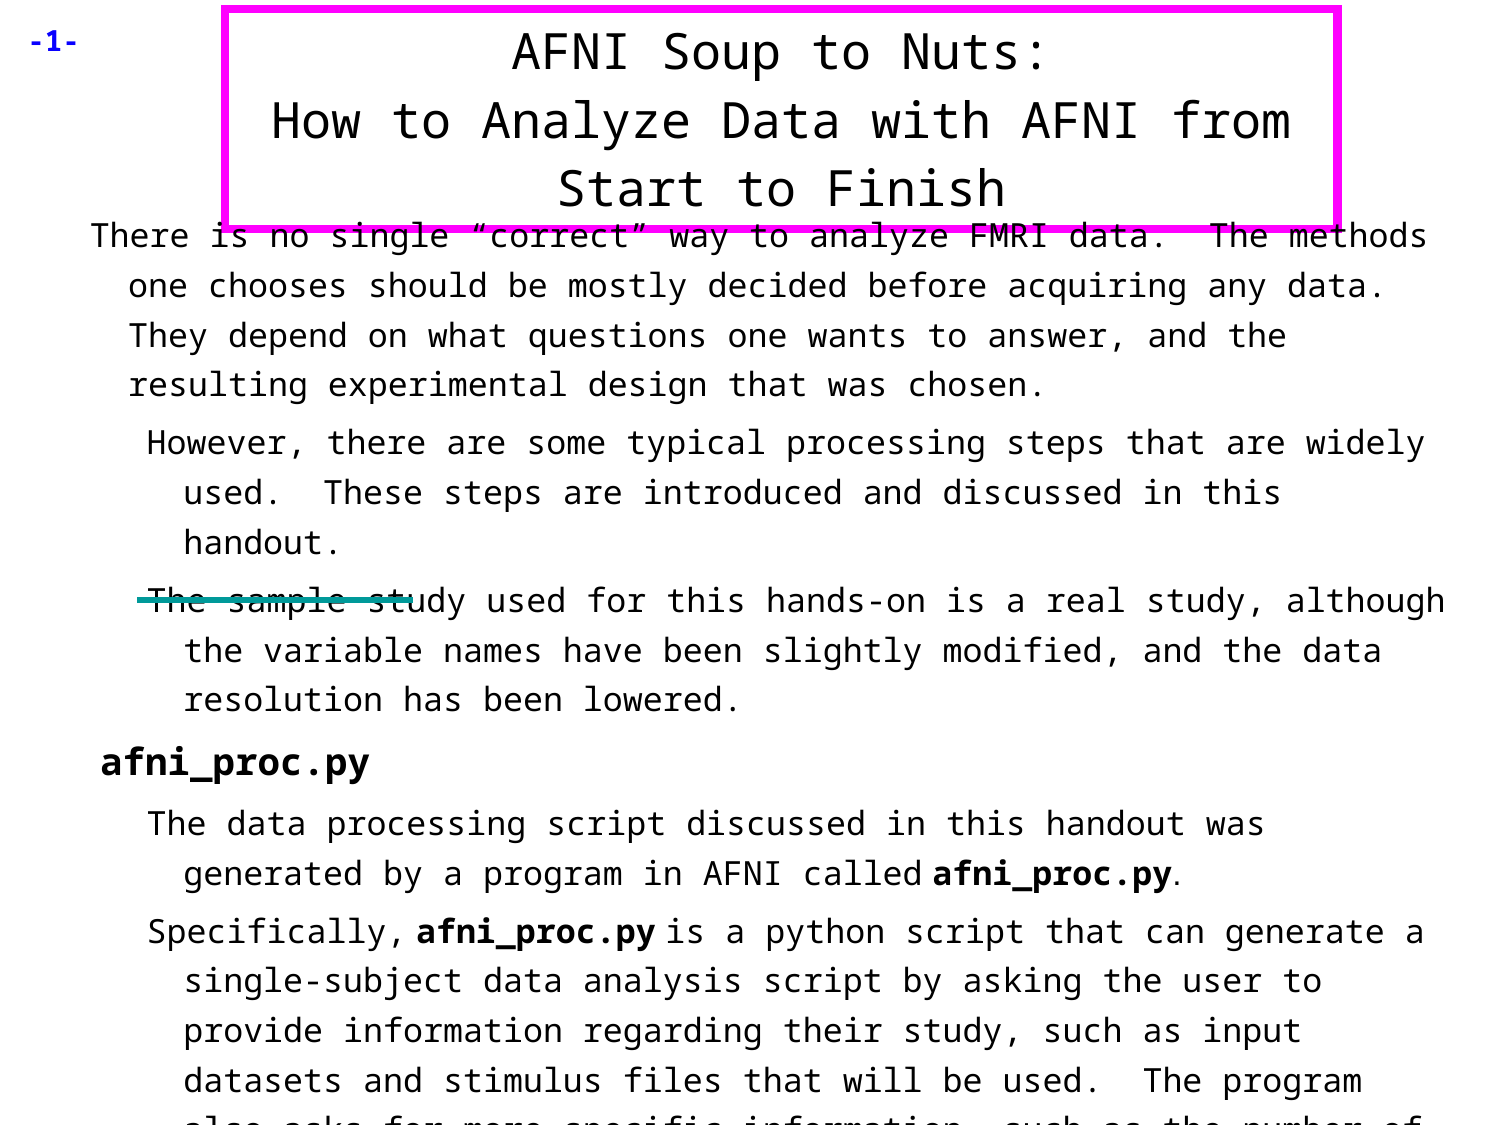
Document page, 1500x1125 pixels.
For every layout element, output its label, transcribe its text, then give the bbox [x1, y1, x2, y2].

list There is no single “correct” way to analyze FMRI data. The methods one chooses should be mostly decided before acquiring any data. They depend on what questions one wants to answer, and the resulting experimental design that was chosen. However, there are some typical processing steps that are widely used. These steps are introduced and discussed in this handout. The sample study used for this hands-on is a real study, although the variable names have been slightly modified, and the data resolution has been lowered. afni_proc.py The data processing script discussed in this handout was generated by a program in AFNI called afni_proc.py. Specifically, afni_proc.py is a python script that can generate a single-subject data analysis script by asking the user to provide information regarding their study, such as input datasets and stimulus files that will be used. The program also asks for more specific information, such as the number of TRs to be removed (if any), the EPI volume that will be used to align the remaining volumes, and additional information necessary for the regression or deconvolution analysis that will follow. [75, 199, 1463, 1088]
title AFNI Soup to Nuts: How to Analyze Data with AFNI from Start to Finish [225, 50, 1338, 188]
